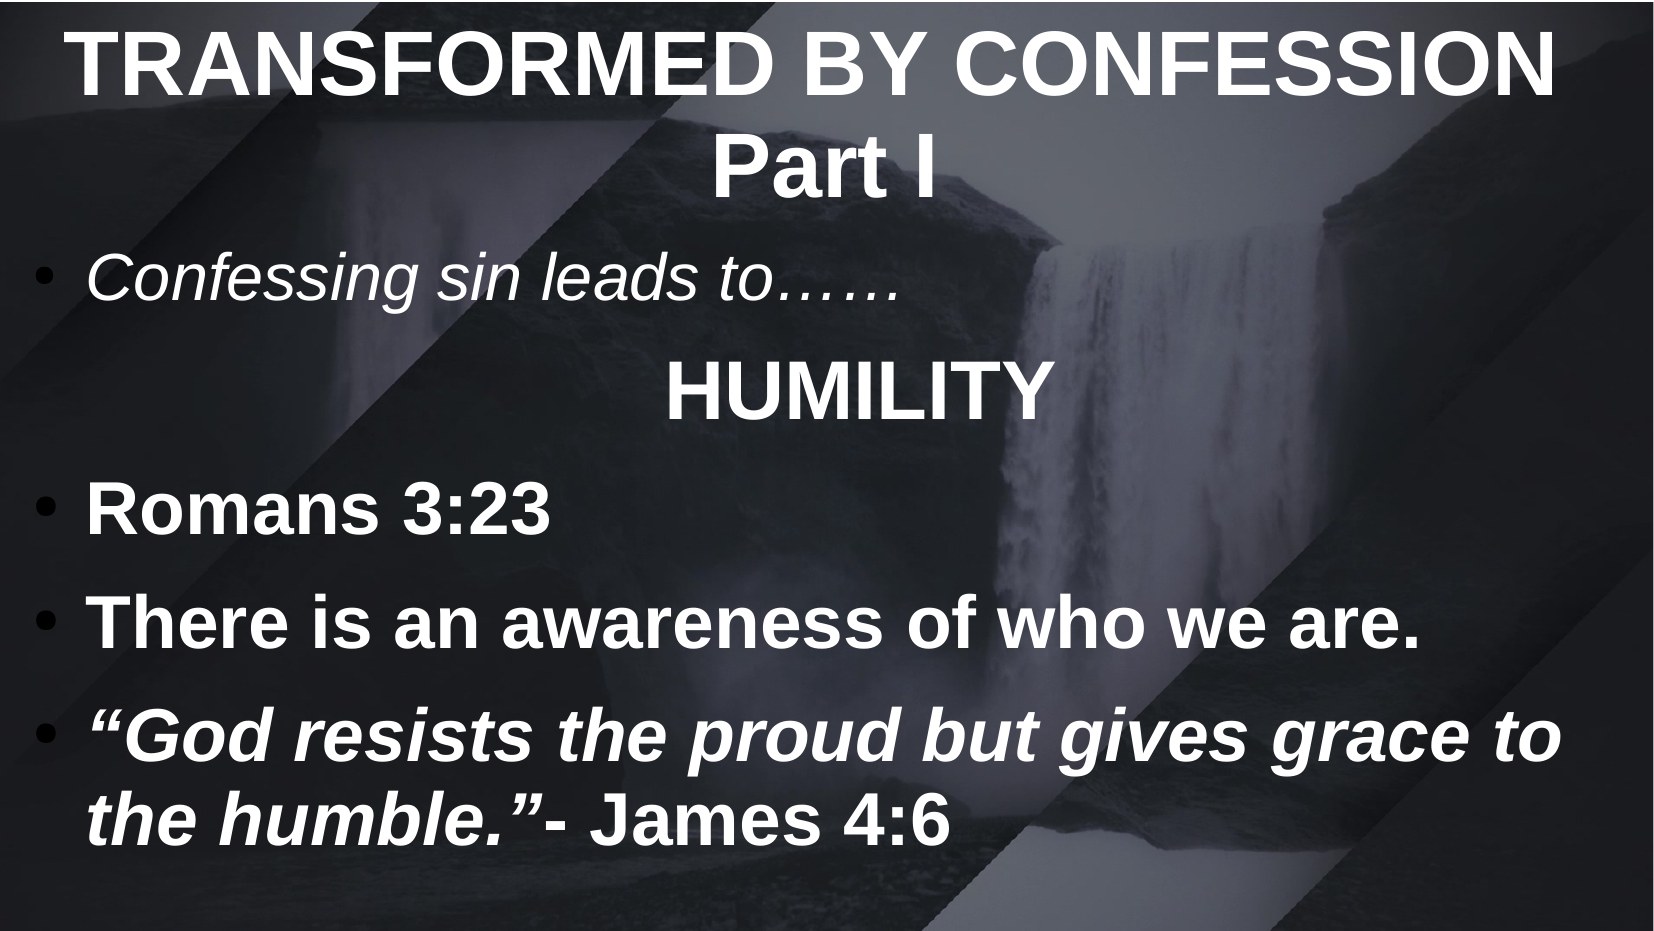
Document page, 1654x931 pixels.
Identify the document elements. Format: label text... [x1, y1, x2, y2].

list Confessing sin leads to…… HUMILITY Romans 3:23 There is an awareness of who we are. “God resists the proud but gives grace to the humble.”- James 4:6 [15, 240, 1636, 916]
title TRANSFORMED BY CONFESSION Part I [0, 0, 1651, 269]
picture [0, 2, 1654, 931]
